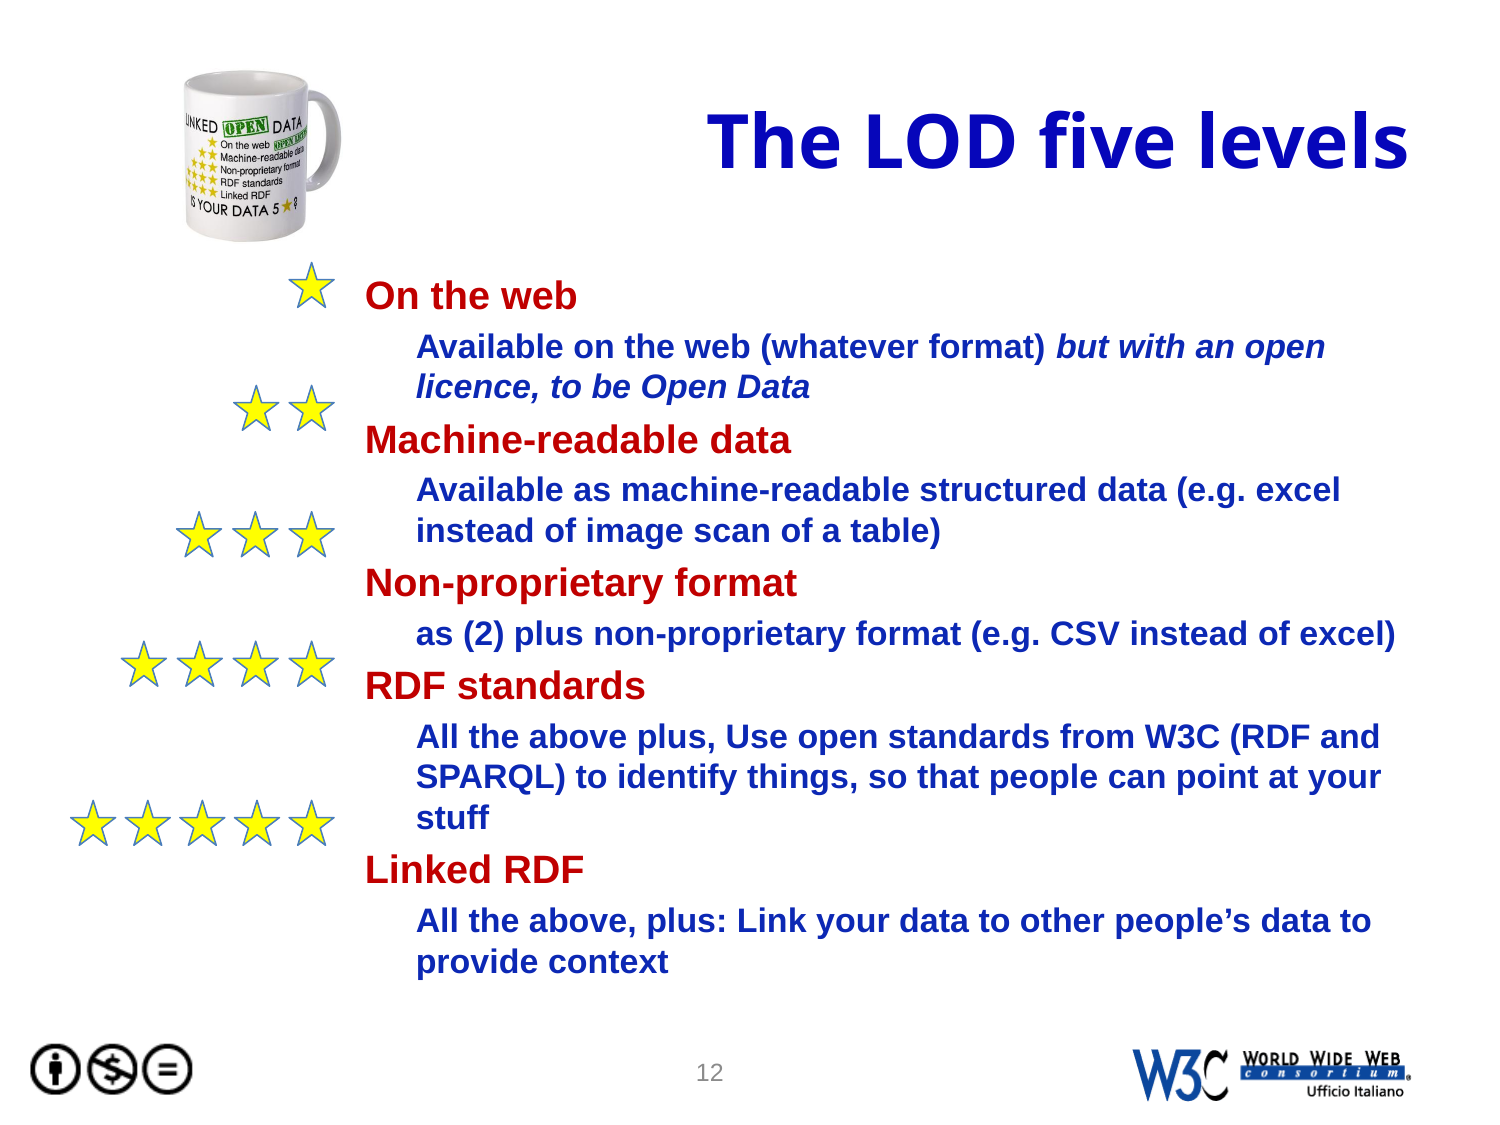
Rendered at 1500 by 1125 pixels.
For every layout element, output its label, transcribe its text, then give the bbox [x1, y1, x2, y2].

title The LOD five levels [75, 45, 1425, 233]
text_box [289, 511, 335, 557]
text_box [233, 641, 279, 687]
text_box [176, 511, 222, 557]
text_box [289, 262, 335, 308]
text_box [234, 800, 280, 846]
text_box [232, 511, 278, 557]
text_box [179, 800, 225, 846]
text_box [121, 641, 167, 687]
slide_number <number> [680, 1041, 761, 1102]
picture [15, 1022, 205, 1106]
text_box [233, 385, 279, 431]
list On the web Available on the web (whatever format) but with an open licence, to be Open Data Machine-readable data Available as machine-readable structured data (e.g. excel instead of image scan of a table) Non-proprietary format as (2) plus non-proprietary format (e.g. CSV instead of excel) RDF standards All the above plus, Use open standards from W3C (RDF and SPARQL) to identify things, so that people can point at your stuff Linked RDF All the above, plus: Link your data to other people’s data to provide context [349, 262, 1425, 1005]
text_box [125, 800, 171, 846]
picture [1132, 1049, 1412, 1102]
text_box [289, 800, 335, 846]
picture [174, 68, 350, 244]
text_box [289, 641, 335, 687]
text_box [289, 385, 335, 431]
text_box [70, 800, 116, 846]
text_box [177, 641, 223, 687]
